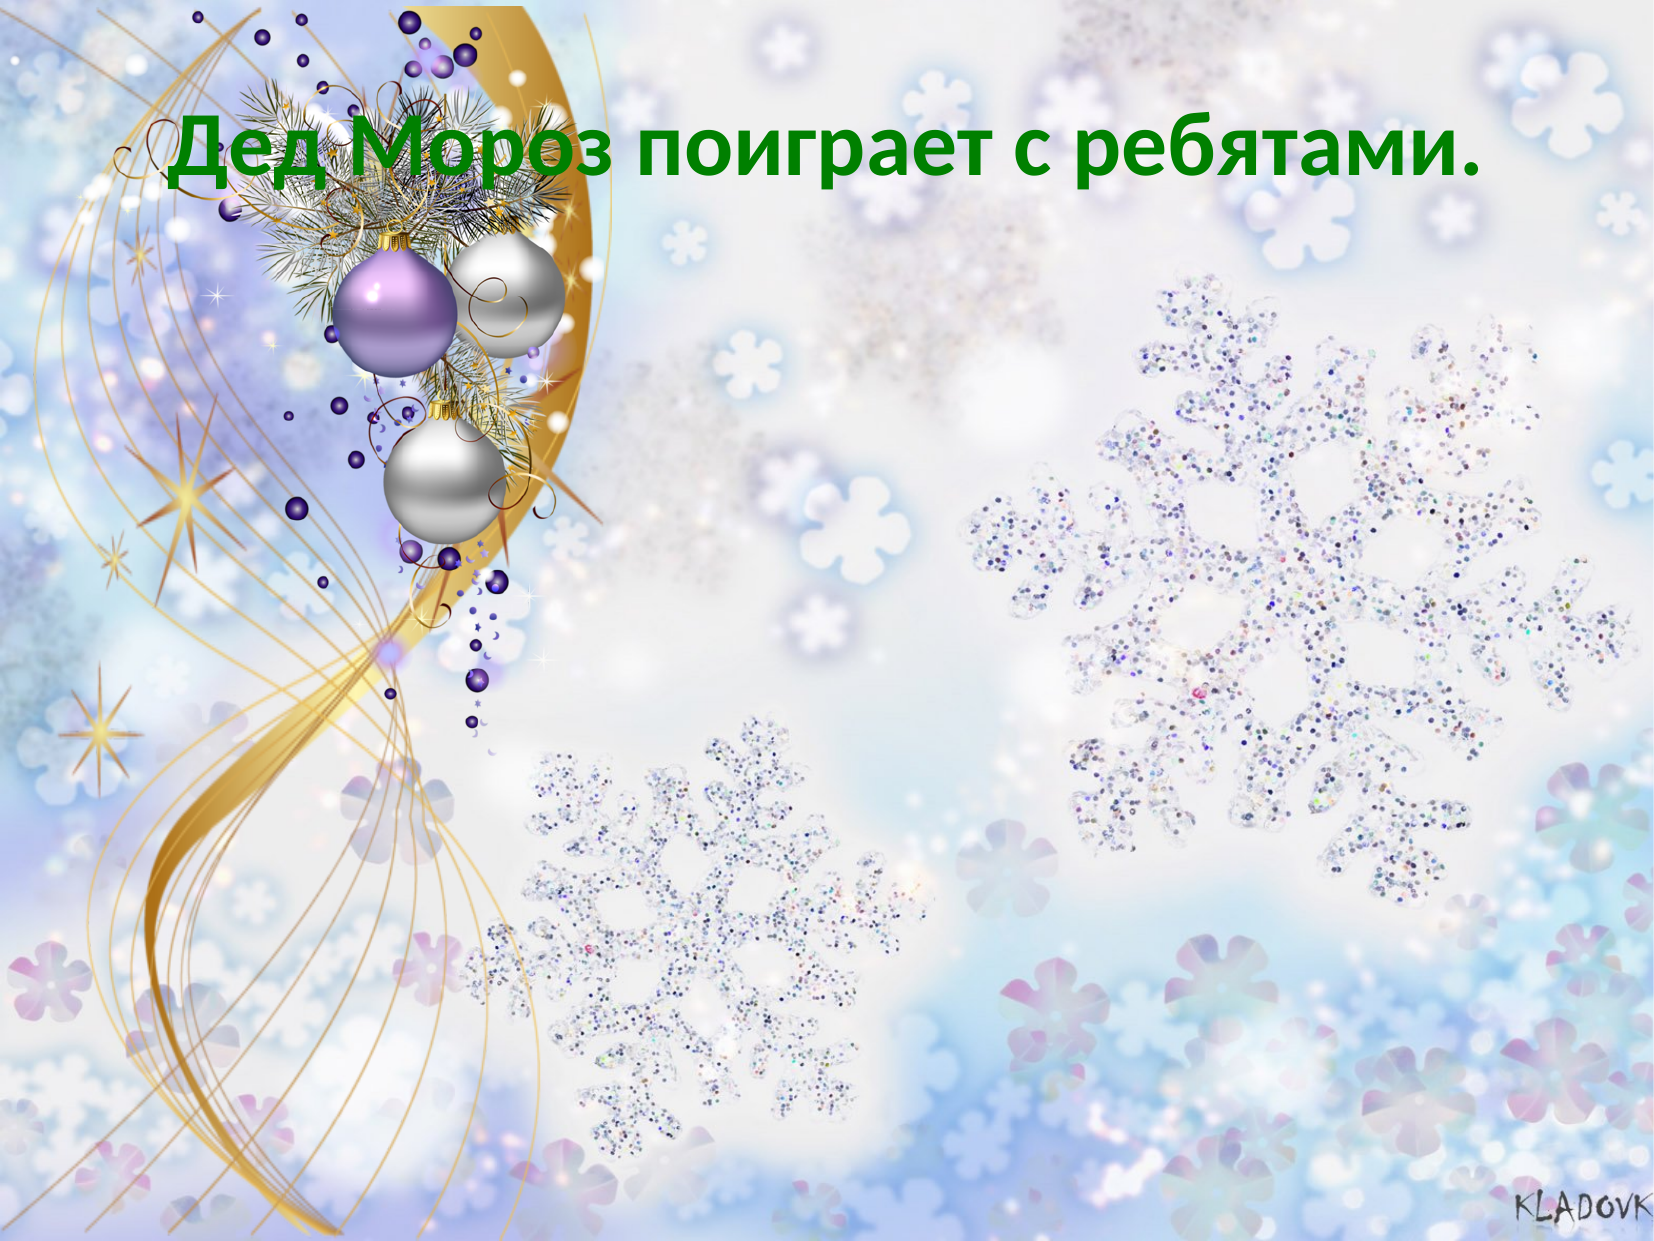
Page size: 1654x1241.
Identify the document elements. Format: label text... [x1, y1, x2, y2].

picture [0, 0, 1654, 1241]
title Дед Мороз поиграет с ребятами. [82, 56, 1571, 250]
